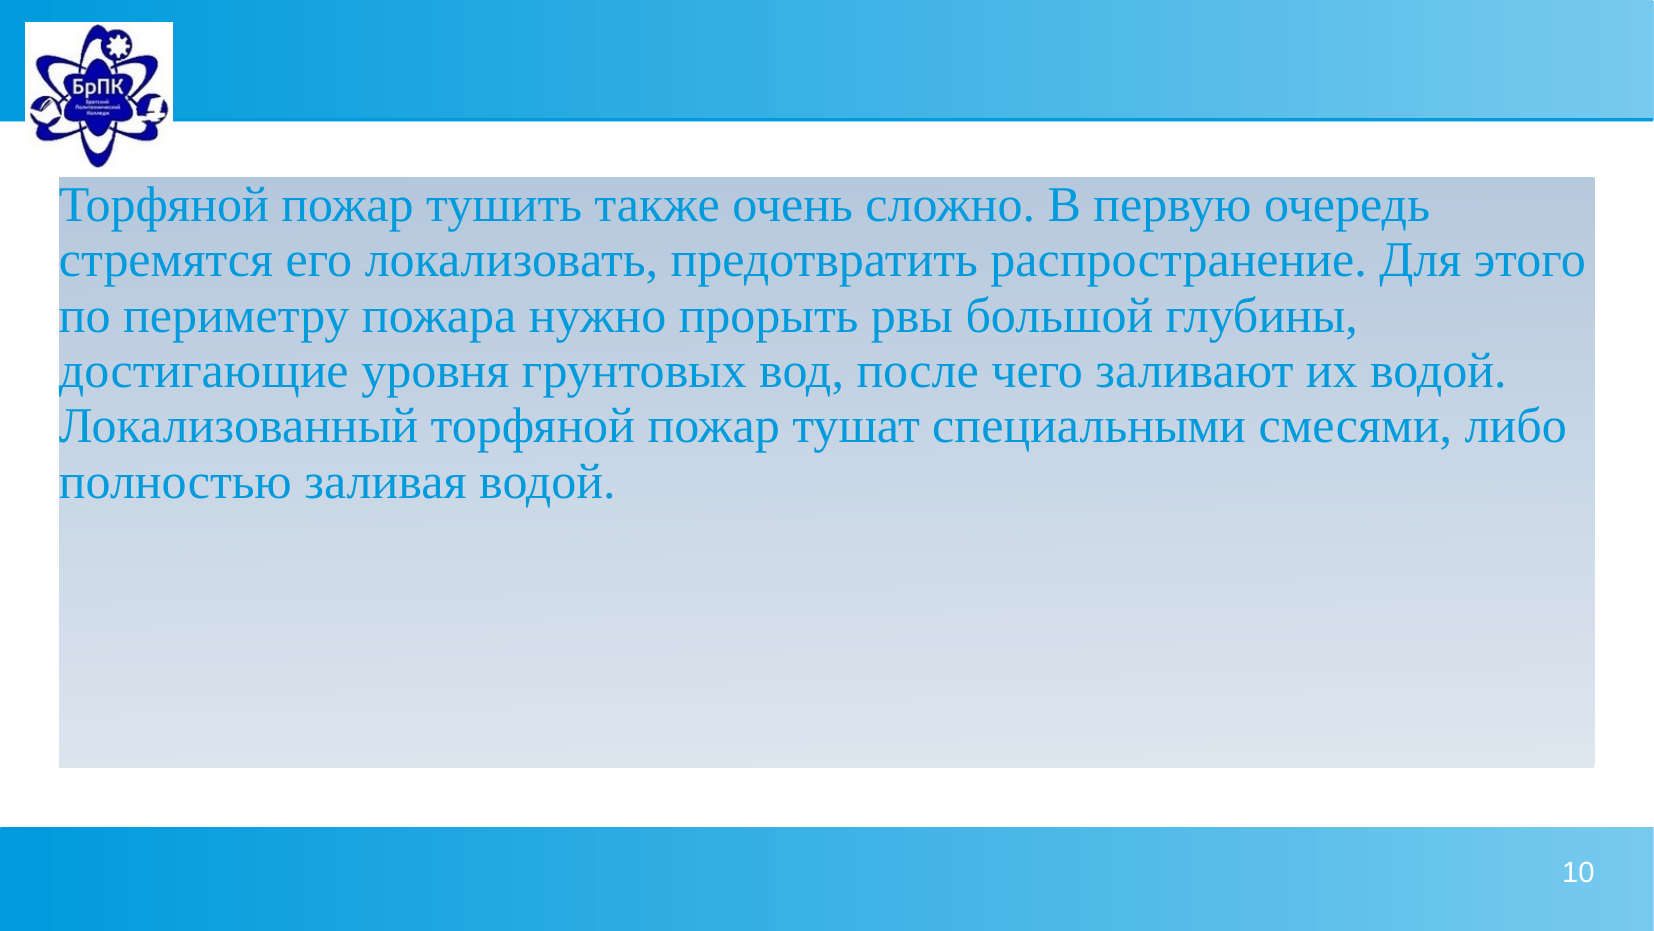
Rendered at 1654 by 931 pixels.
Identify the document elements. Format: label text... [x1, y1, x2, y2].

list Торфяной пожар тушить также очень сложно. В первую очередь стремятся его локализовать, предотвратить распространение. Для этого по периметру пожара нужно прорыть рвы большой глубины, достигающие уровня грунтовых вод, после чего заливают их водой. Локализованный торфяной пожар тушат специальными смесями, либо полностью заливая водой. [59, 177, 1595, 768]
picture [25, 23, 173, 170]
